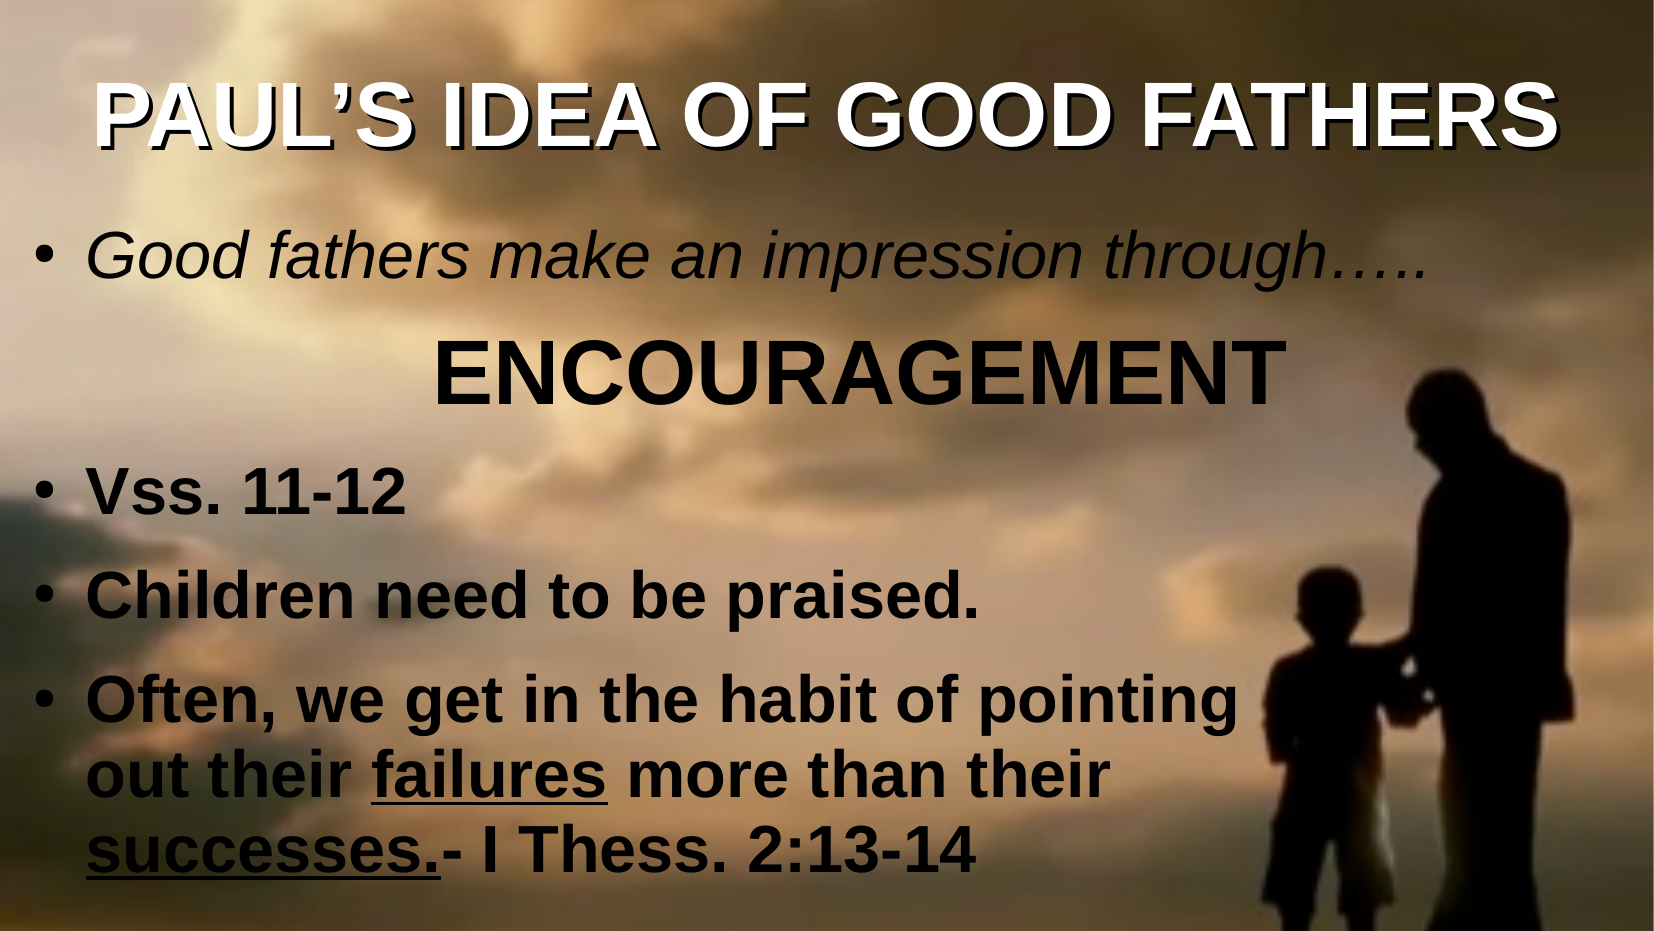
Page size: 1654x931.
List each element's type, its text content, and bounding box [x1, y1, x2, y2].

title PAUL’S IDEA OF GOOD FATHERS [82, 37, 1571, 193]
list Good fathers make an impression through….. ENCOURAGEMENT Vss. 11-12 Children need to be praised. Often, we get in the habit of pointing out their failures more than their successes.- I Thess. 2:13-14 [15, 217, 1636, 916]
picture [0, 0, 1654, 931]
